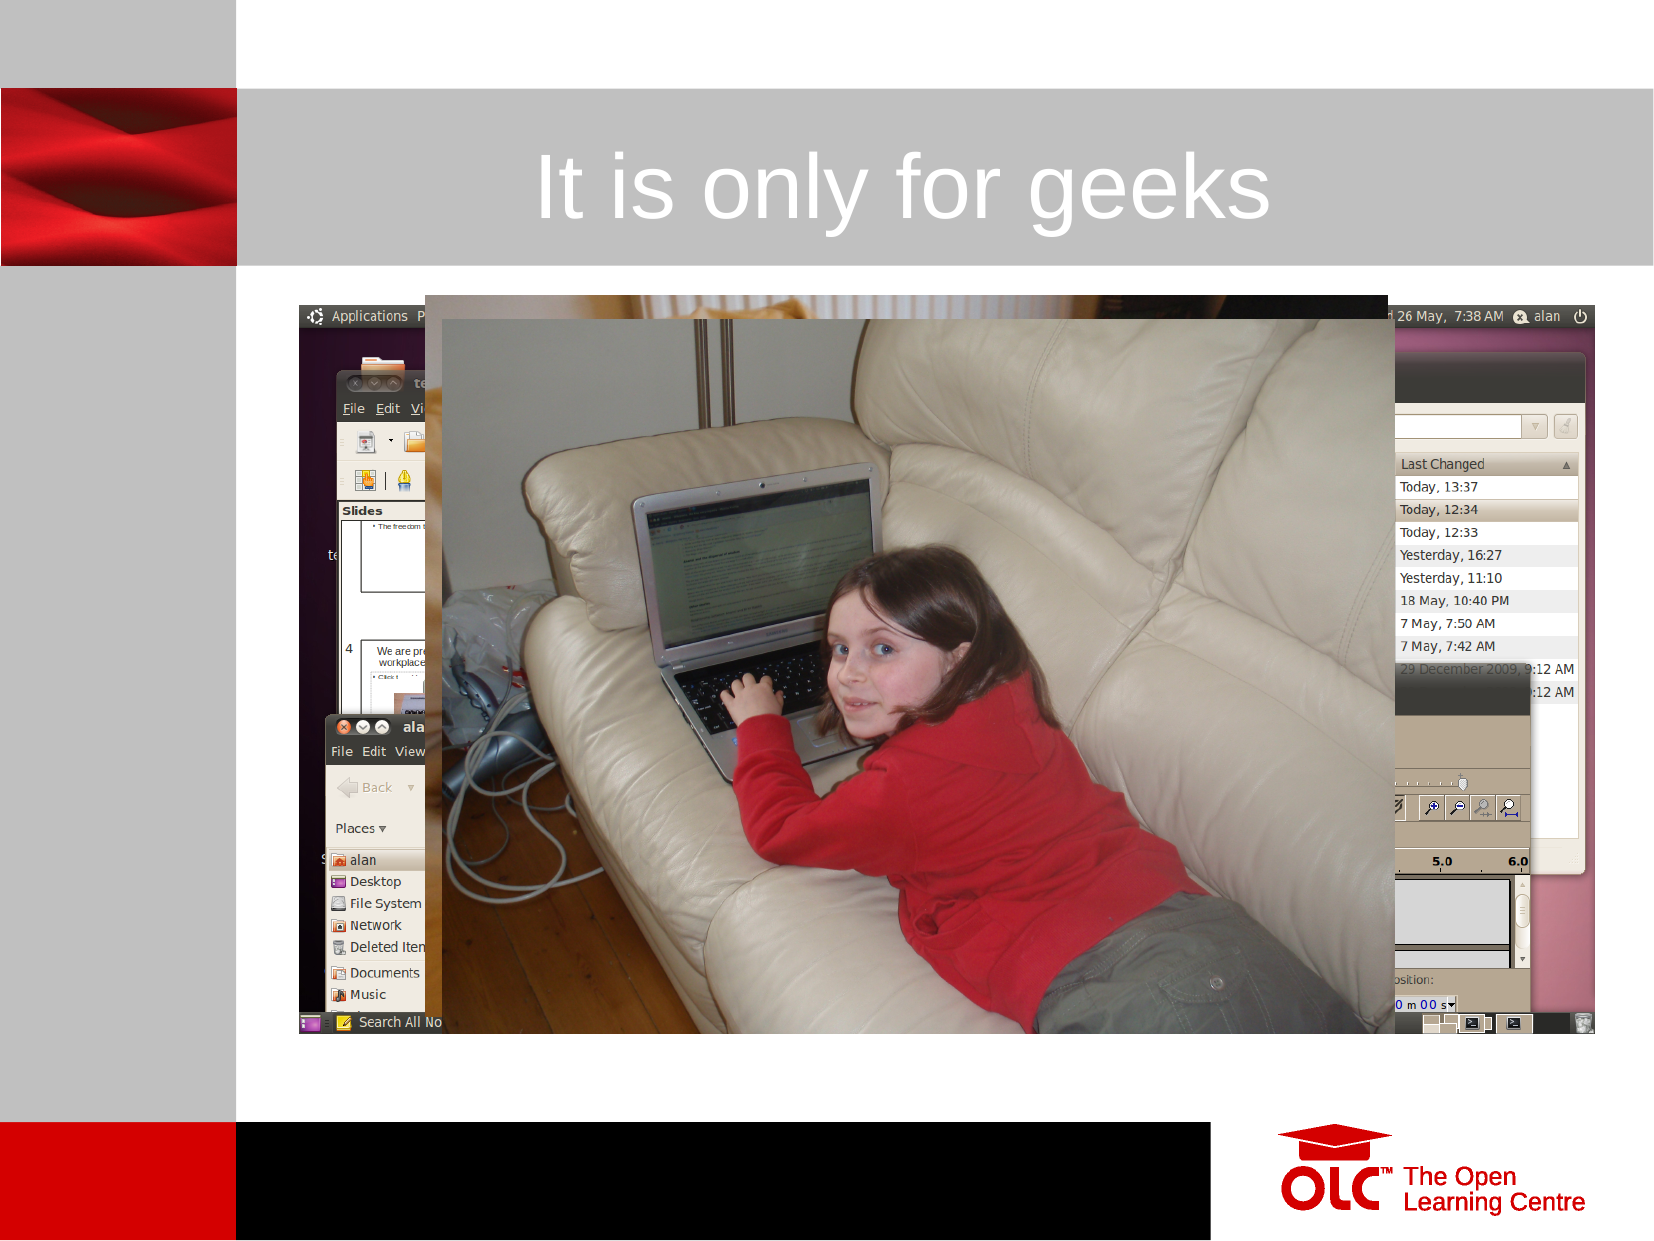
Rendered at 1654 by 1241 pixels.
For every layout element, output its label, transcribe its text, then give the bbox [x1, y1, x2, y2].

picture [1, 88, 237, 266]
title It is only for geeks [236, 118, 1571, 257]
picture [1269, 1121, 1589, 1220]
picture [299, 295, 1595, 1034]
